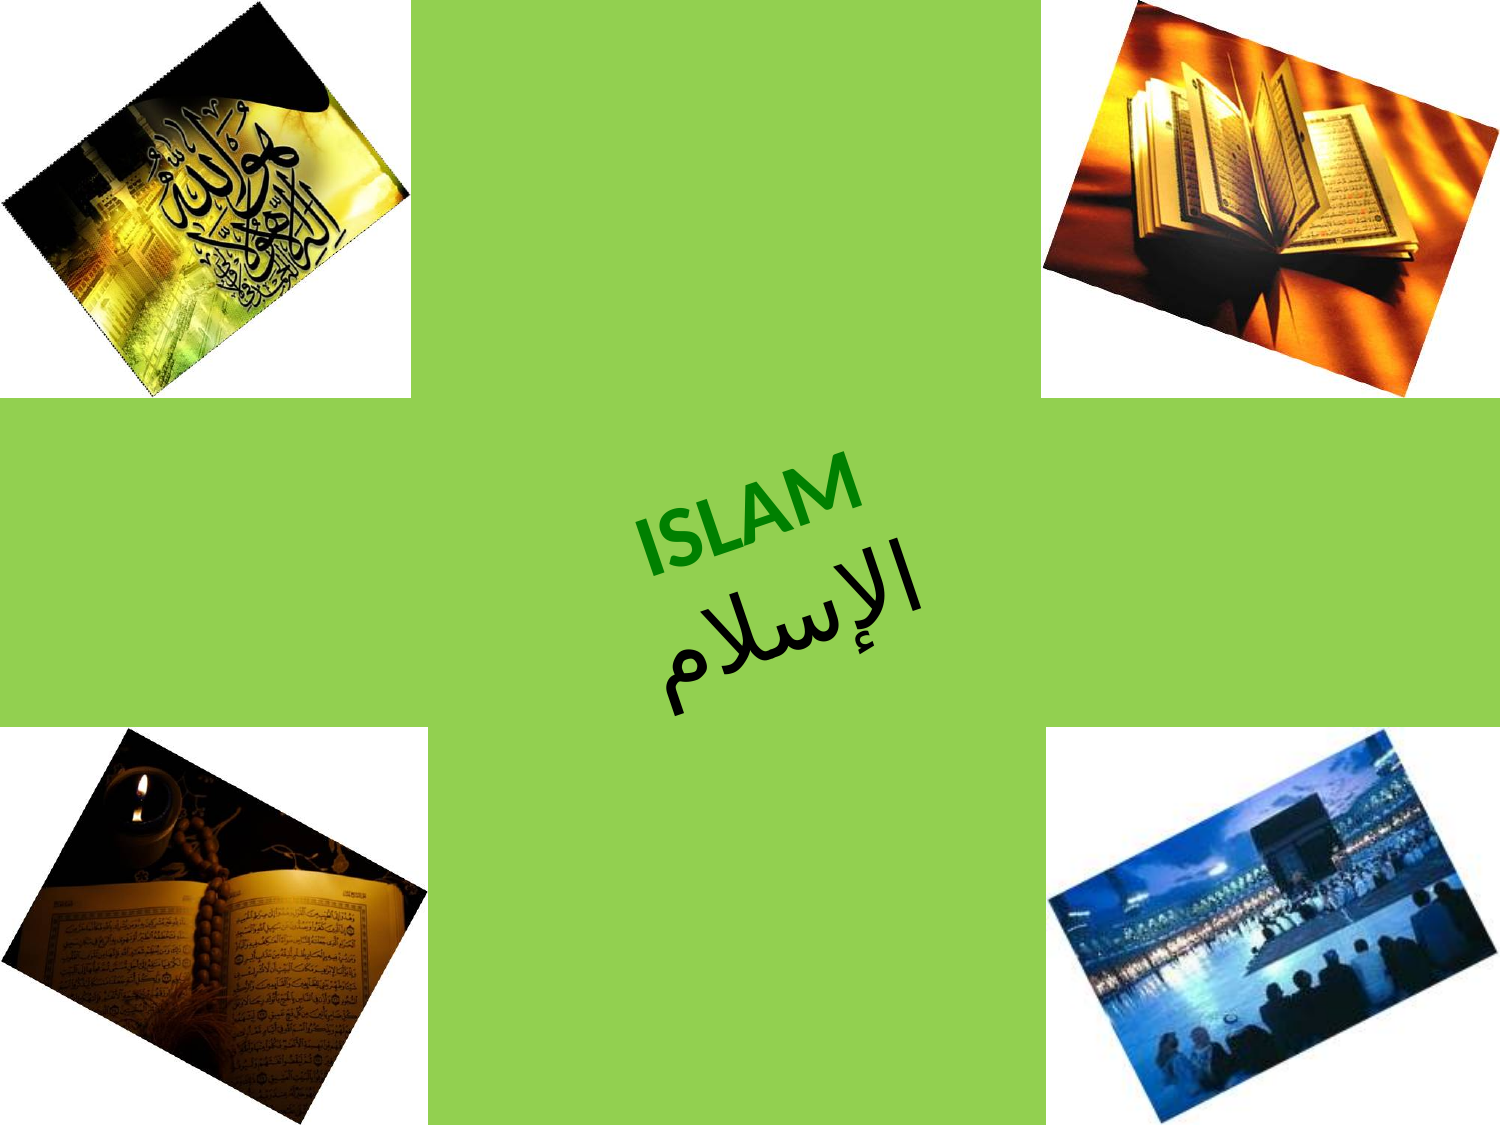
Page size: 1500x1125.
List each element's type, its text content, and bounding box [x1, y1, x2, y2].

picture [0, 0, 411, 398]
picture [1041, 0, 1500, 398]
picture [0, 727, 428, 1125]
title ISLAM الإسلام [124, 342, 1409, 807]
picture [1046, 727, 1500, 1125]
